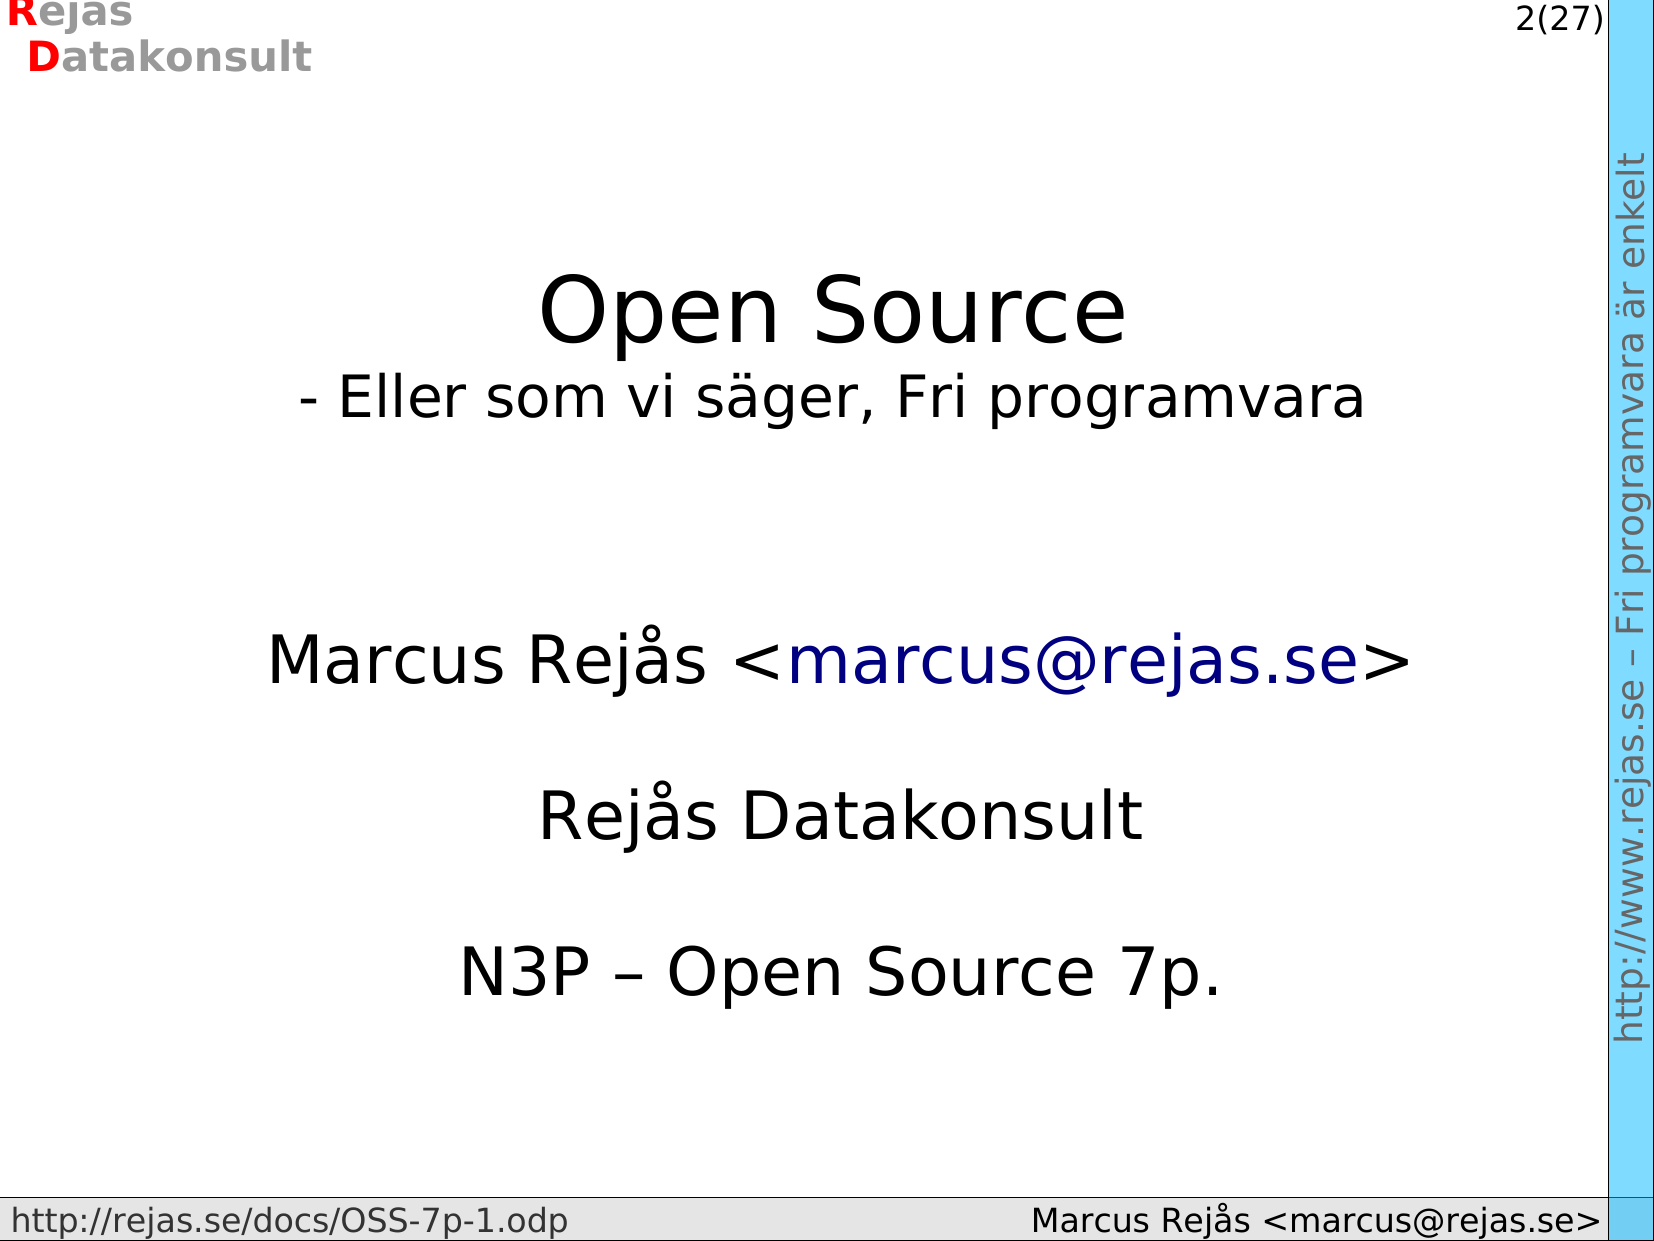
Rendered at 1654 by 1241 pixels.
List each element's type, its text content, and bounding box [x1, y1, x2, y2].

subtitle Marcus Rejås <marcus@rejas.se> Rejås Datakonsult N3P – Open Source 7p. [117, 572, 1530, 1139]
title Open Source - Eller som vi säger, Fri programvara [127, 240, 1540, 448]
